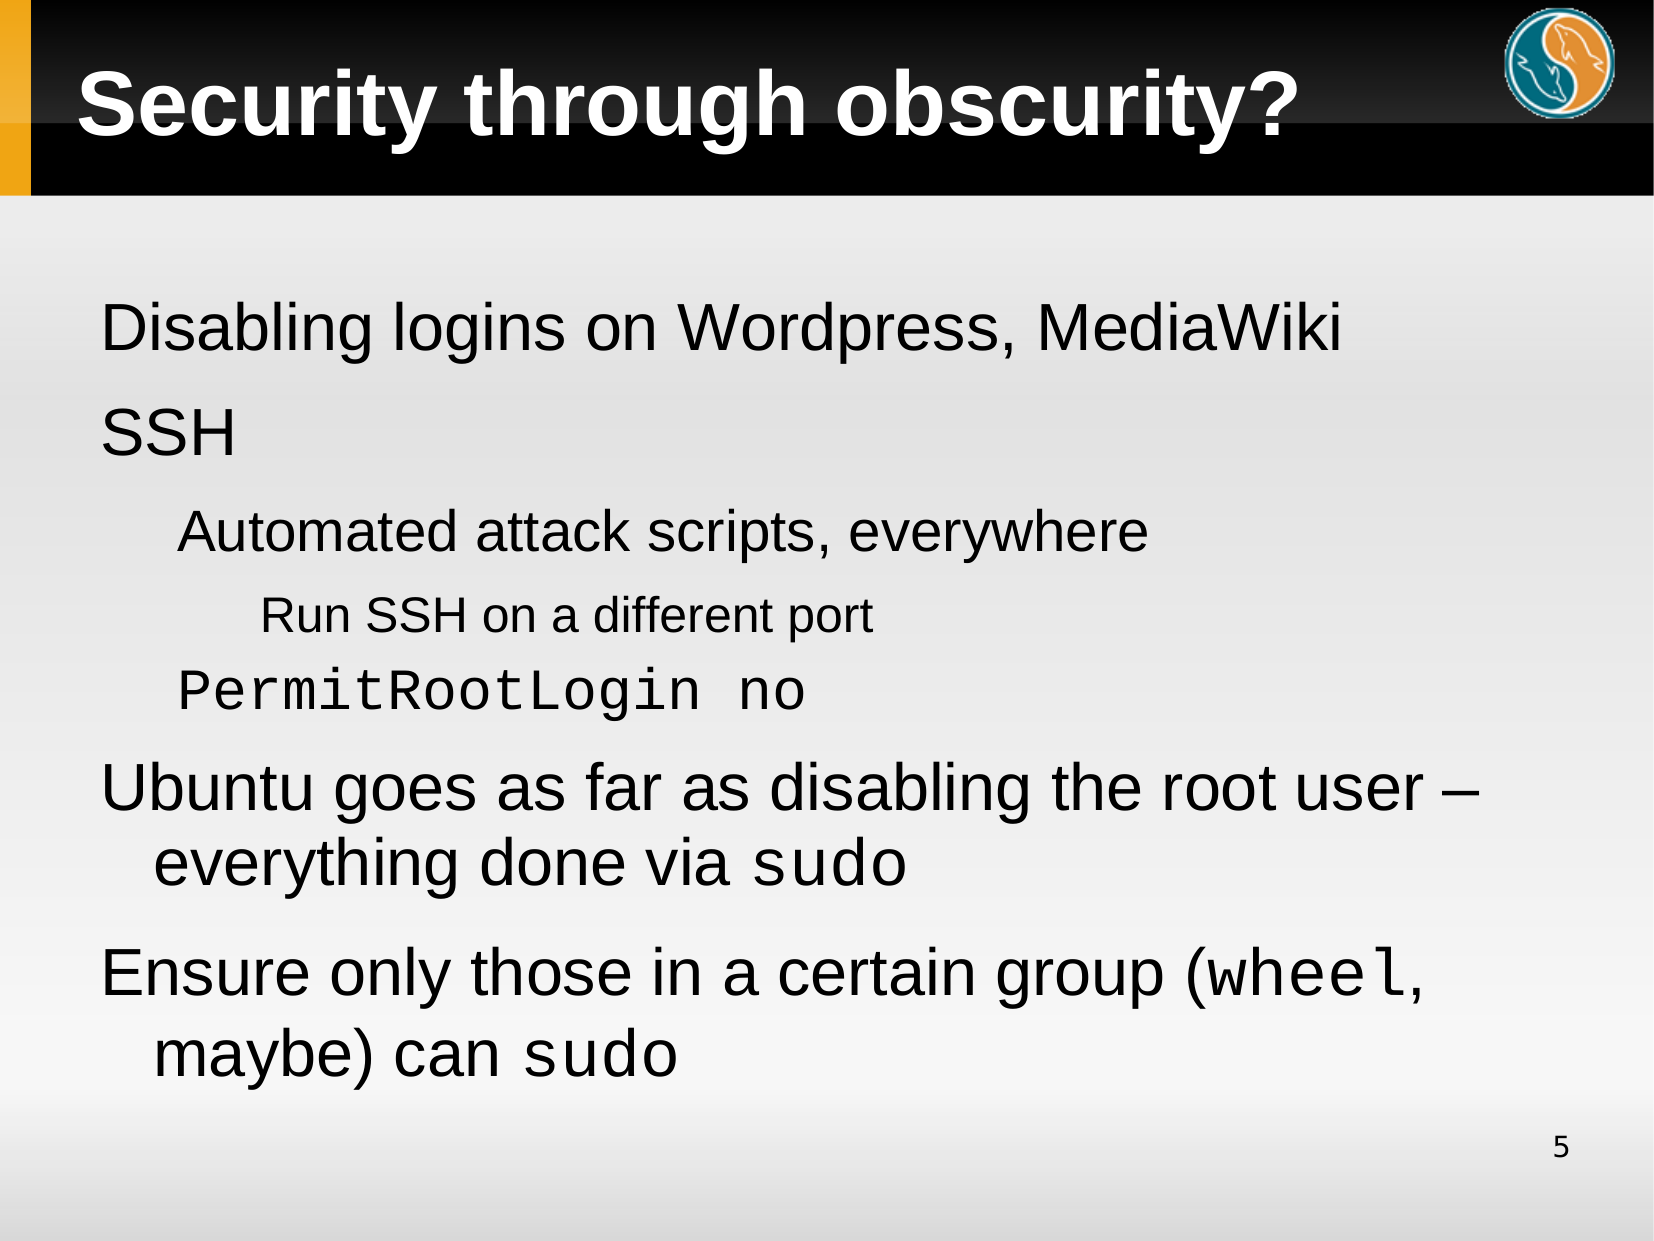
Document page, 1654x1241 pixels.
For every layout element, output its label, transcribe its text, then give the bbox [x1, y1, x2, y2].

list Disabling logins on Wordpress, MediaWiki SSH Automated attack scripts, everywhere Run SSH on a different port PermitRootLogin no Ubuntu goes as far as disabling the root user – everything done via sudo Ensure only those in a certain group (wheel, maybe) can sudo [82, 290, 1571, 1097]
title Security through obscurity? [76, 7, 1565, 200]
picture [0, 0, 1654, 1241]
